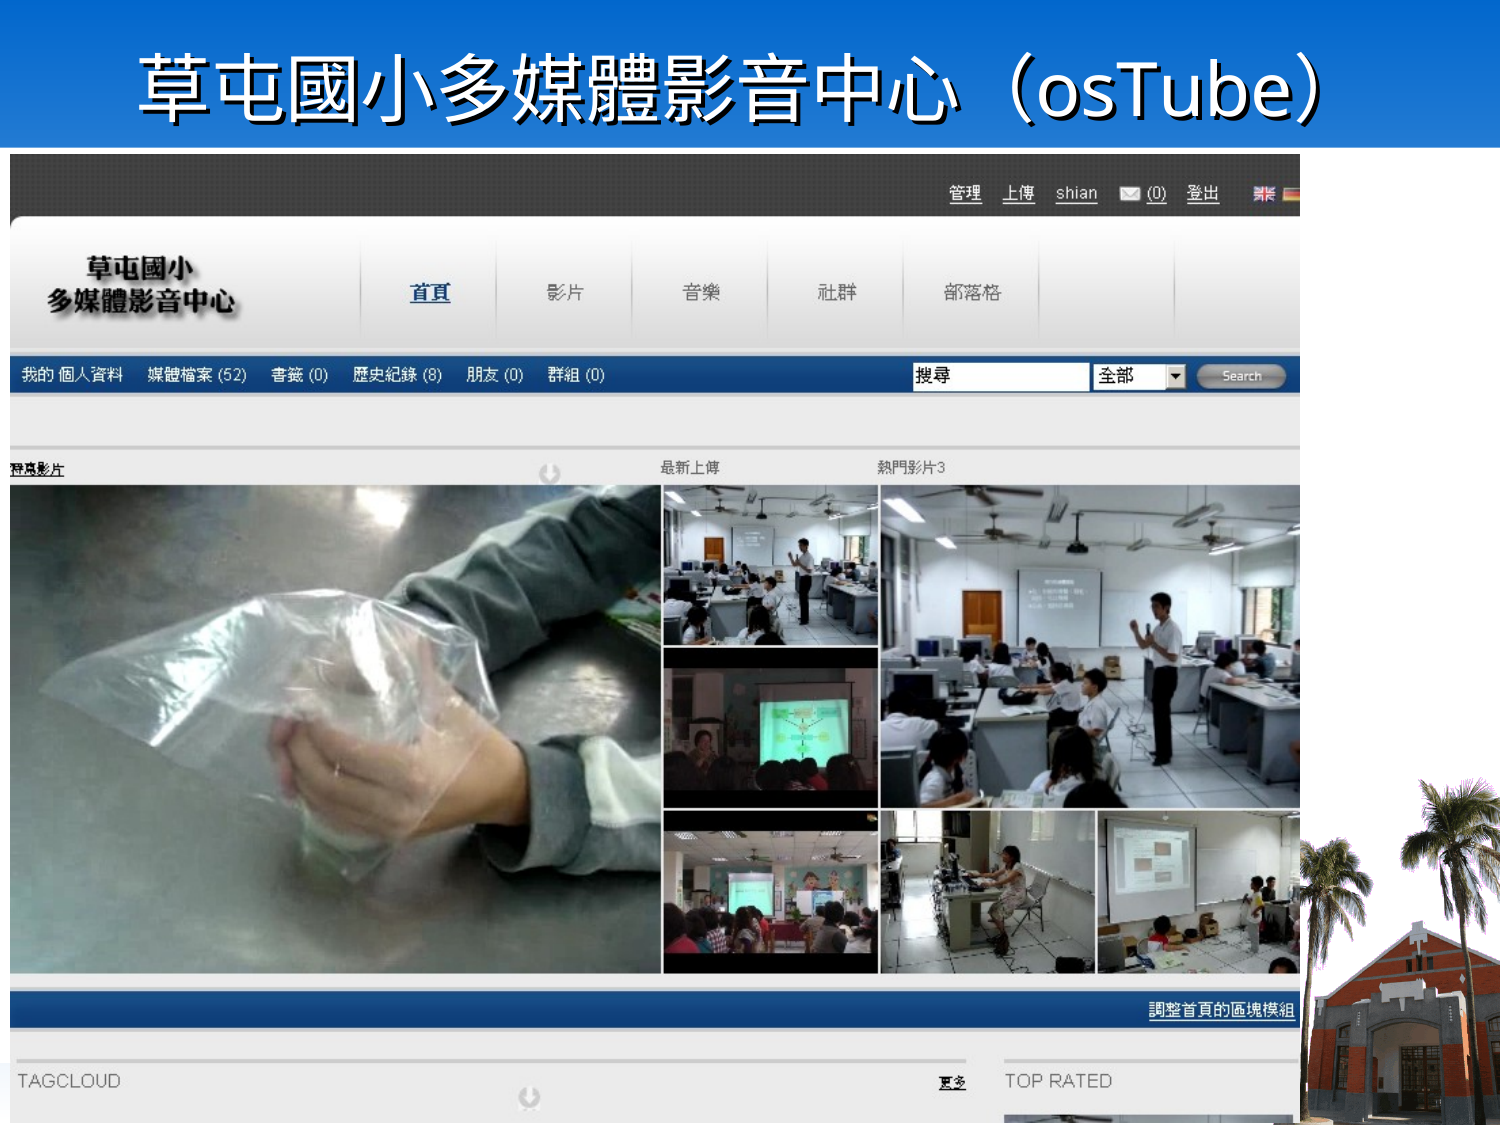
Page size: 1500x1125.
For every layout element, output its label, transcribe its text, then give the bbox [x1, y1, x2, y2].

picture [10, 154, 1500, 1125]
text_box 草屯國小多媒體影音中心（osTube） [0, 29, 1500, 120]
